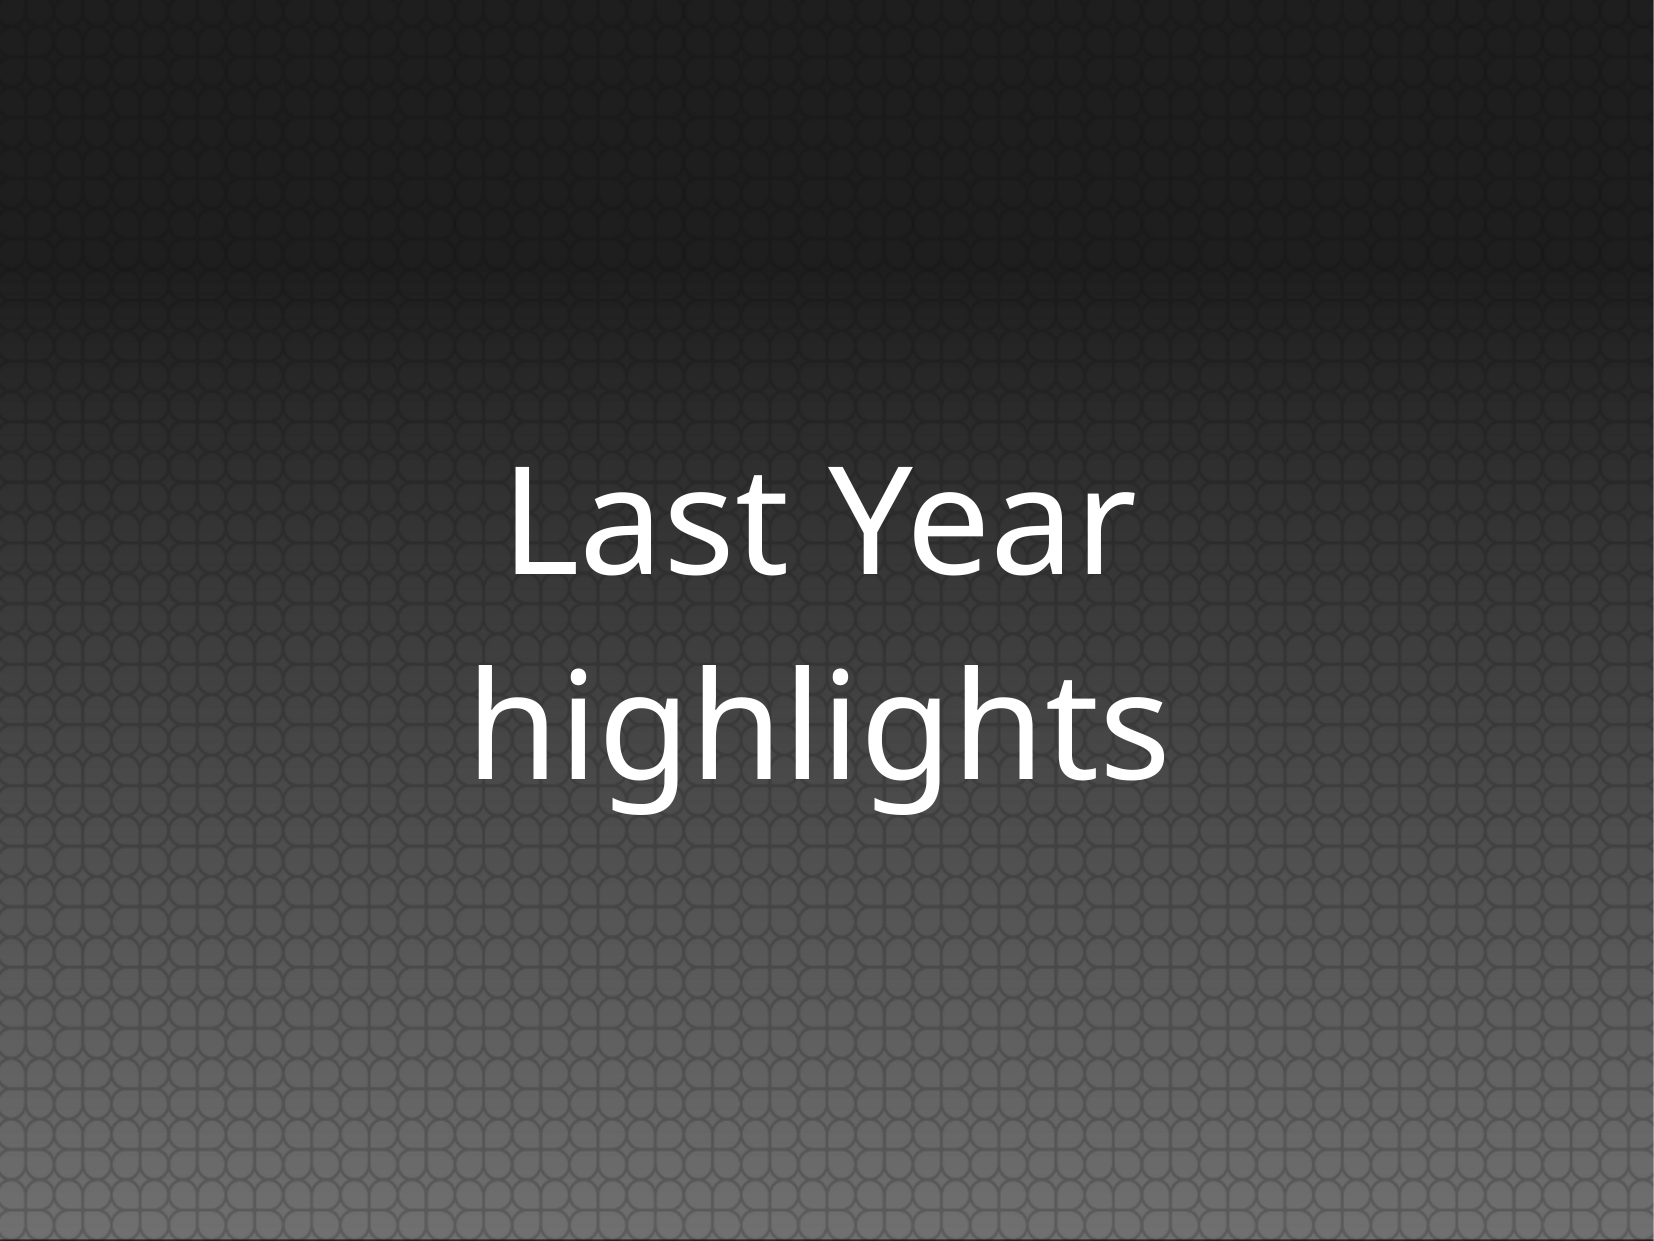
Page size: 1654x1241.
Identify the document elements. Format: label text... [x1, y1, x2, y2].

picture [0, 0, 1654, 1241]
title Last Year highlights [75, 466, 1564, 772]
